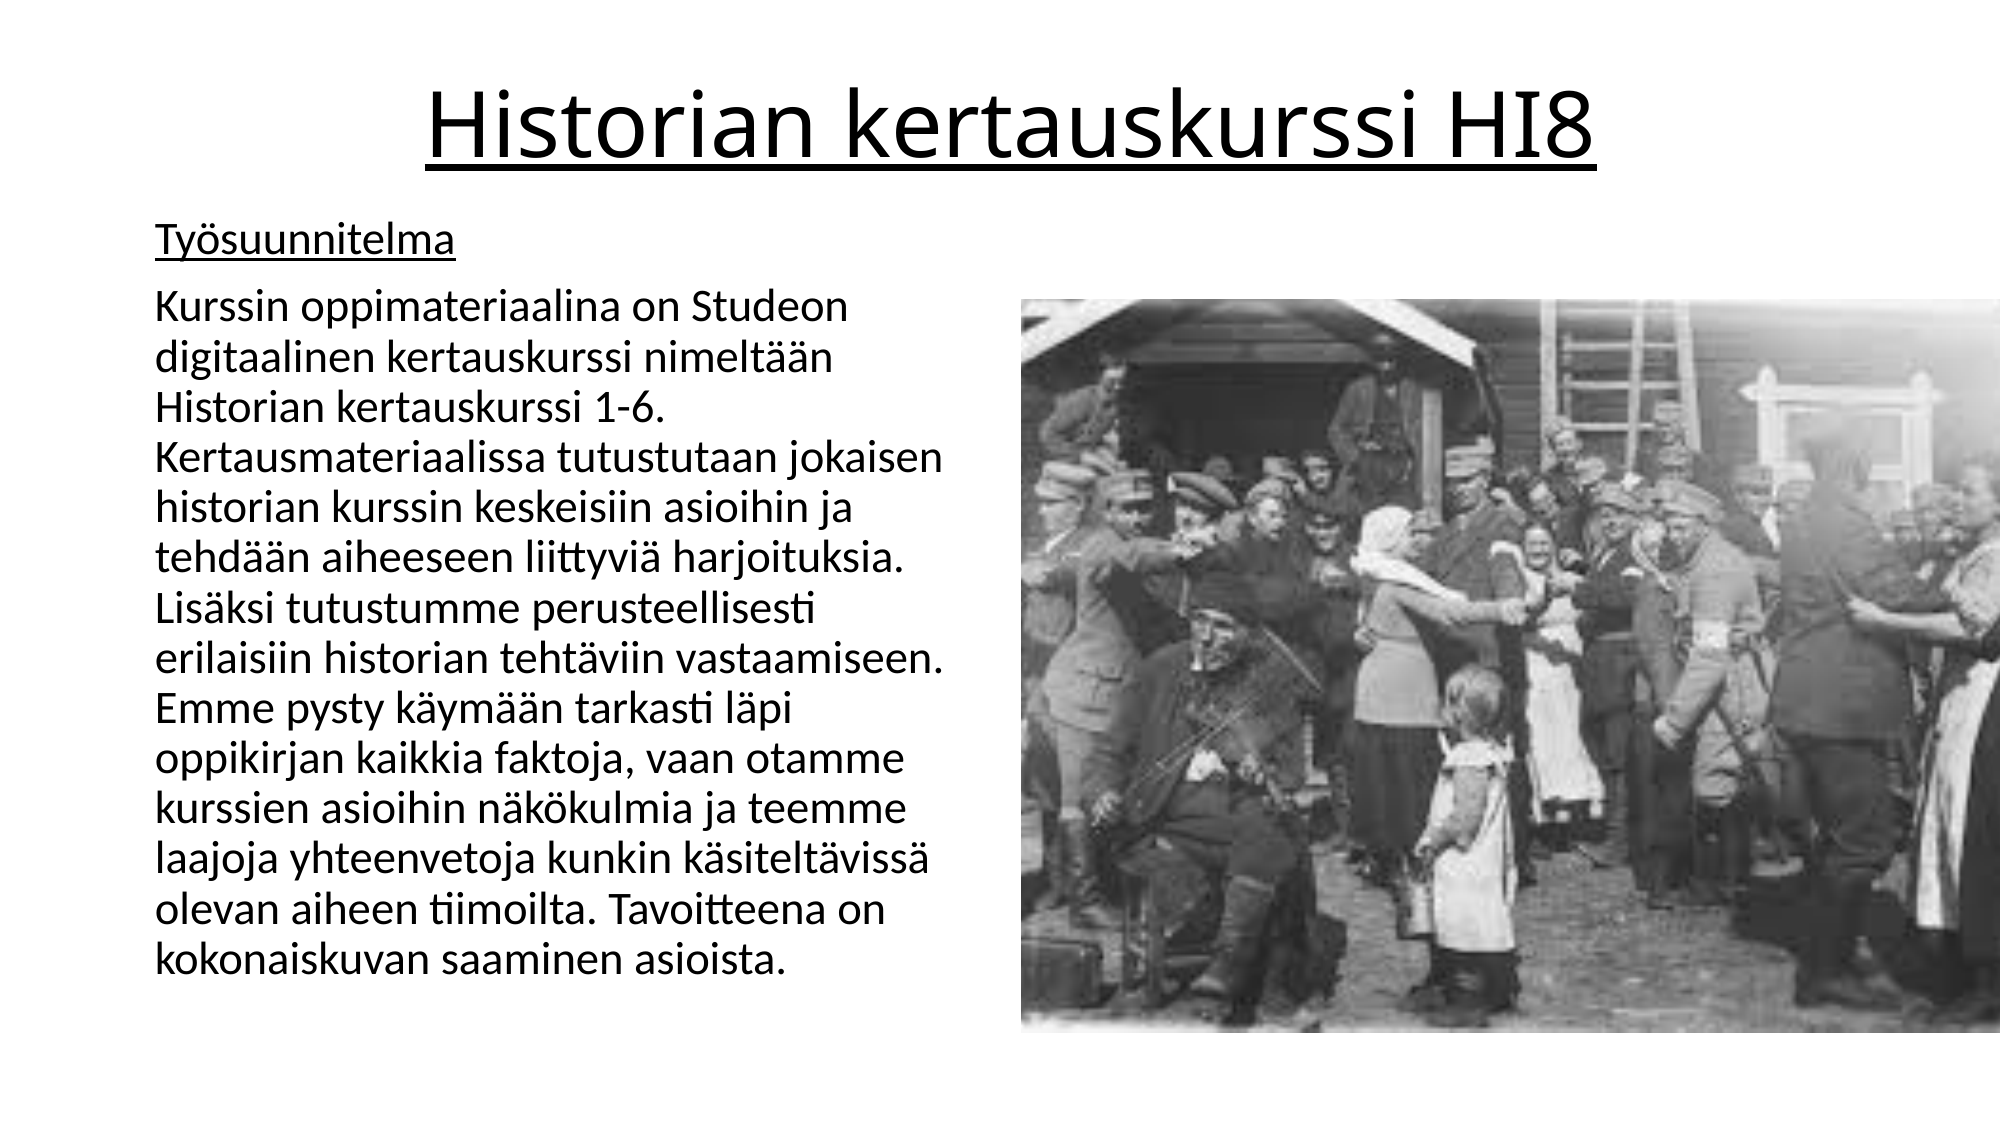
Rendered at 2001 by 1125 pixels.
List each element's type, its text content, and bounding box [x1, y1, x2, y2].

list Työsuunnitelma Kurssin oppimateriaalina on Studeon digitaalinen kertauskurssi nimeltään Historian kertauskurssi 1-6. Kertausmateriaalissa tutustutaan jokaisen historian kurssin keskeisiin asioihin ja tehdään aiheeseen liittyviä harjoituksia. Lisäksi tutustumme perusteellisesti erilaisiin historian tehtäviin vastaamiseen. Emme pysty käymään tarkasti läpi oppikirjan kaikkia faktoja, vaan otamme kurssien asioihin näkökulmia ja teemme laajoja yhteenvetoja kunkin käsiteltävissä olevan aiheen tiimoilta. Tavoitteena on kokonaiskuvan saaminen asioista. [139, 207, 990, 1009]
picture [1021, 299, 2000, 1033]
title Historian kertauskurssi HI8 [29, 18, 1863, 237]
